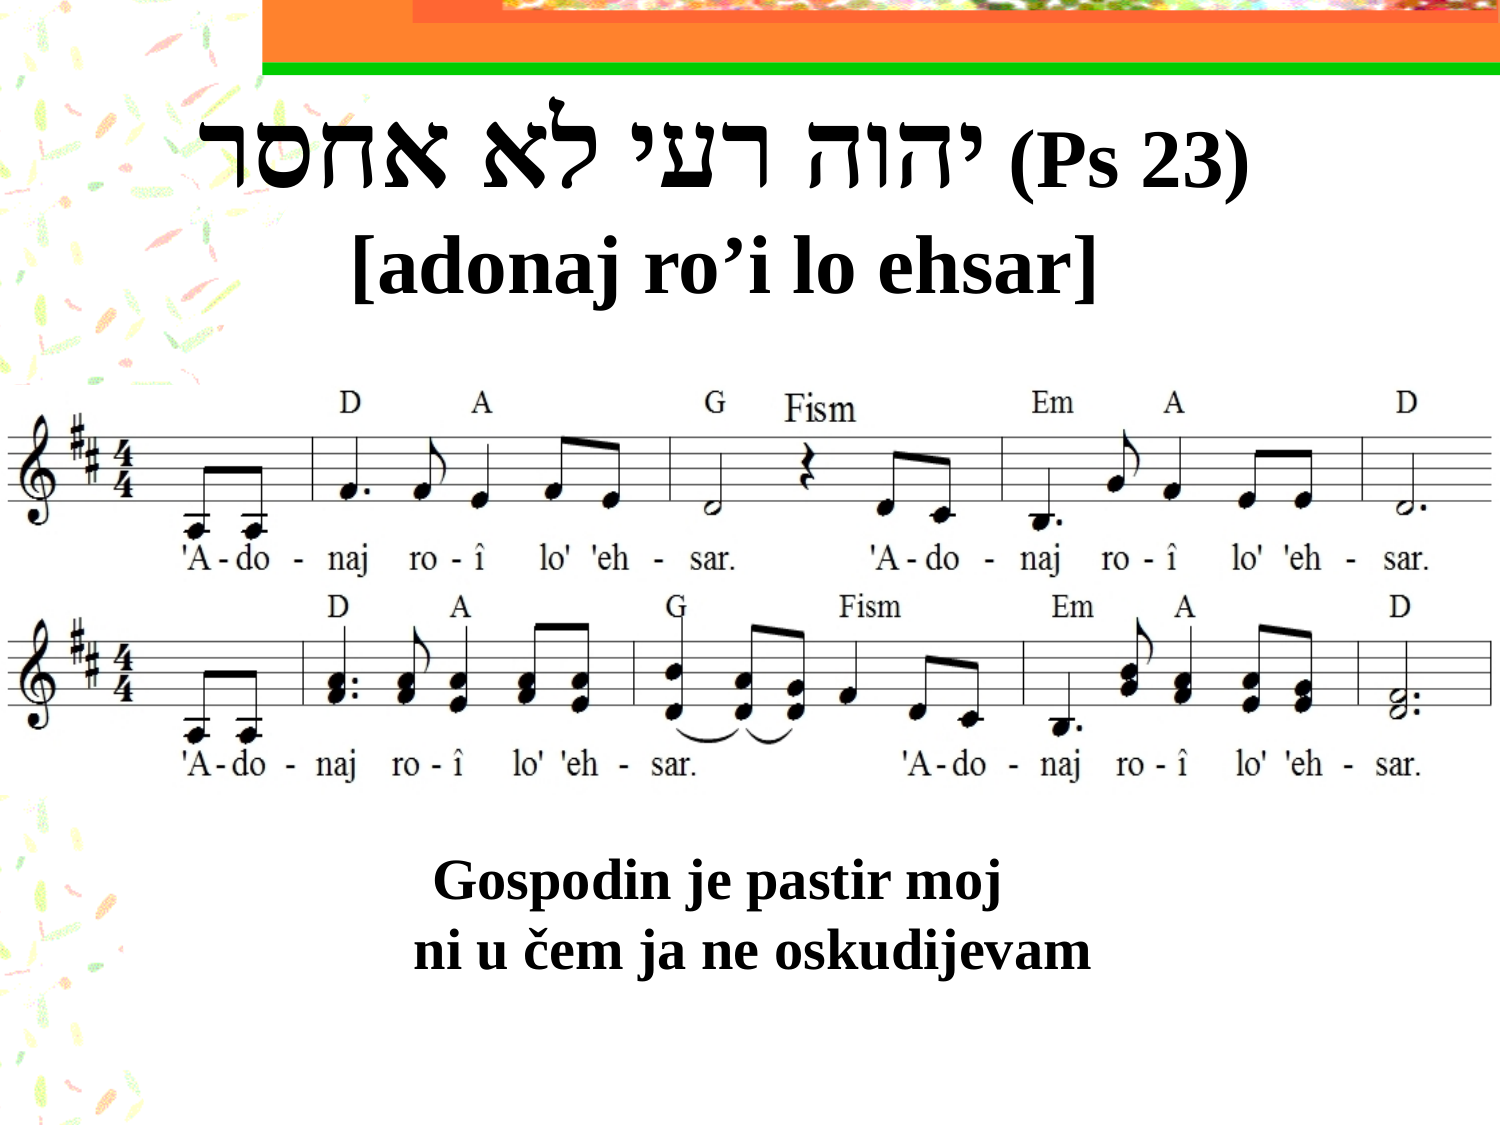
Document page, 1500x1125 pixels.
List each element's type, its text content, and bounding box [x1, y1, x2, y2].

picture [412, 0, 1500, 23]
list Gospodin je pastir moj ni u čem ja ne oskudijevam [87, 834, 1363, 1025]
title יהוה רעי לא אחסר (Ps 23) [adonaj ro’i lo ehsar] [87, 99, 1363, 288]
picture [0, 0, 1500, 1125]
